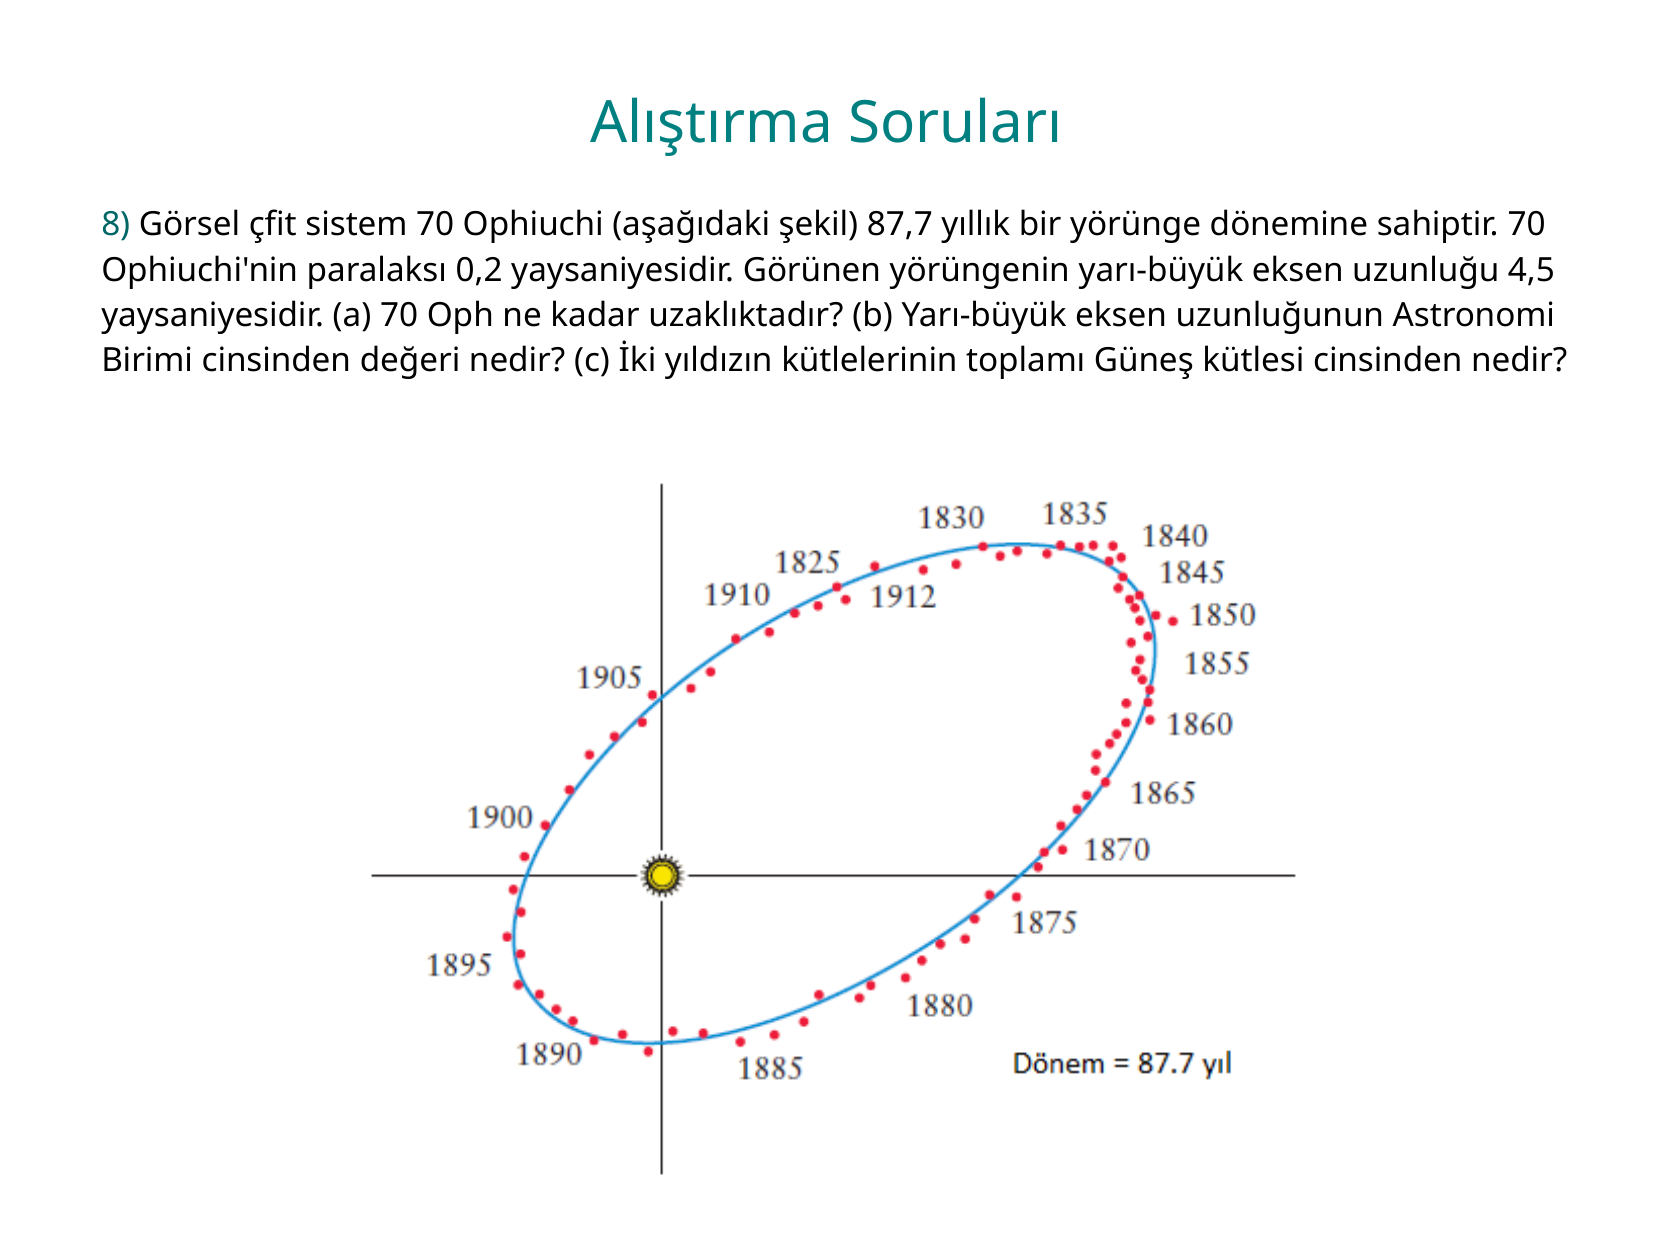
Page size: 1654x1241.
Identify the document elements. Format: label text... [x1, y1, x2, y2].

title Alıştırma Soruları [82, 72, 1571, 168]
list 8) Görsel çfit sistem 70 Ophiuchi (aşağıdaki şekil) 87,7 yıllık bir yörünge dönemine sahiptir. 70 Ophiuchi'nin paralaksı 0,2 yaysaniyesidir. Görünen yörüngenin yarı-büyük eksen uzunluğu 4,5 yaysaniyesidir. (a) 70 Oph ne kadar uzaklıktadır? (b) Yarı-büyük eksen uzunluğunun Astronomi Birimi cinsinden değeri nedir? (c) İki yıldızın kütlelerinin toplamı Güneş kütlesi cinsinden nedir? [45, 200, 1621, 1191]
picture [360, 452, 1320, 1191]
